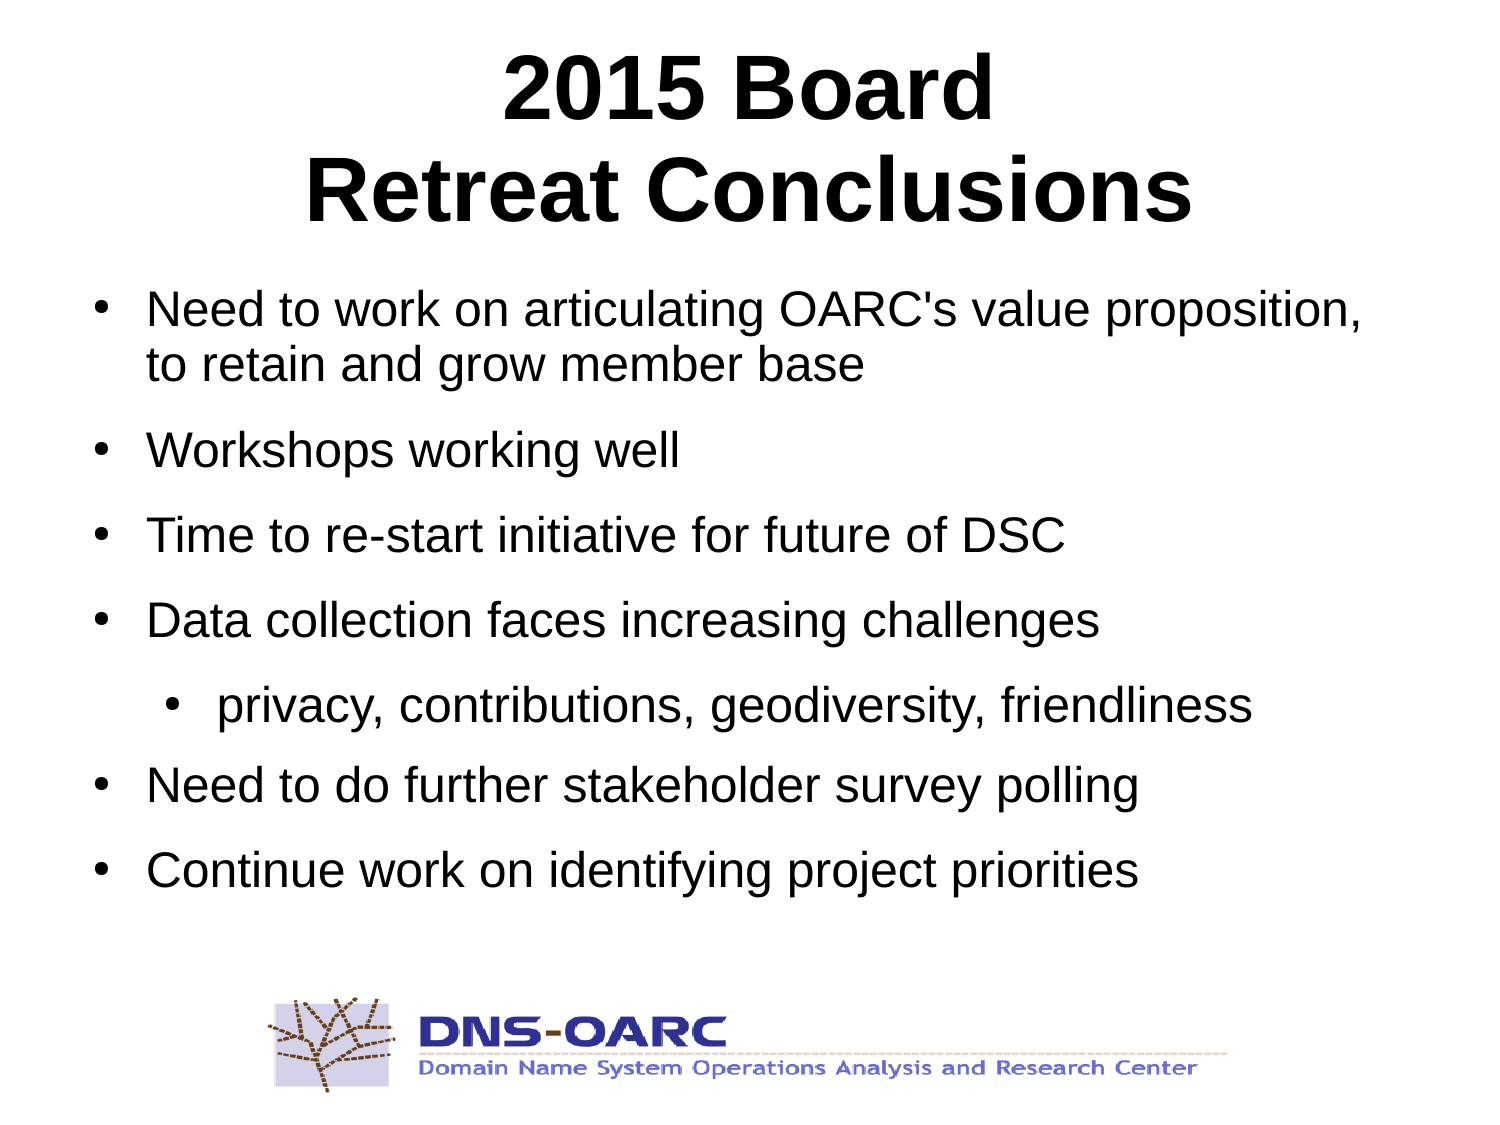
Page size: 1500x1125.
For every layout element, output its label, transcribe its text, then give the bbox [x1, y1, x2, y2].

title 2015 Board Retreat Conclusions [75, 36, 1425, 242]
list Need to work on articulating OARC's value proposition, to retain and grow member base Workshops working well Time to re-start initiative for future of DSC Data collection faces increasing challenges privacy, contributions, geodiversity, friendliness Need to do further stakeholder survey polling Continue work on identifying project priorities [75, 280, 1425, 934]
picture [214, 991, 1259, 1099]
